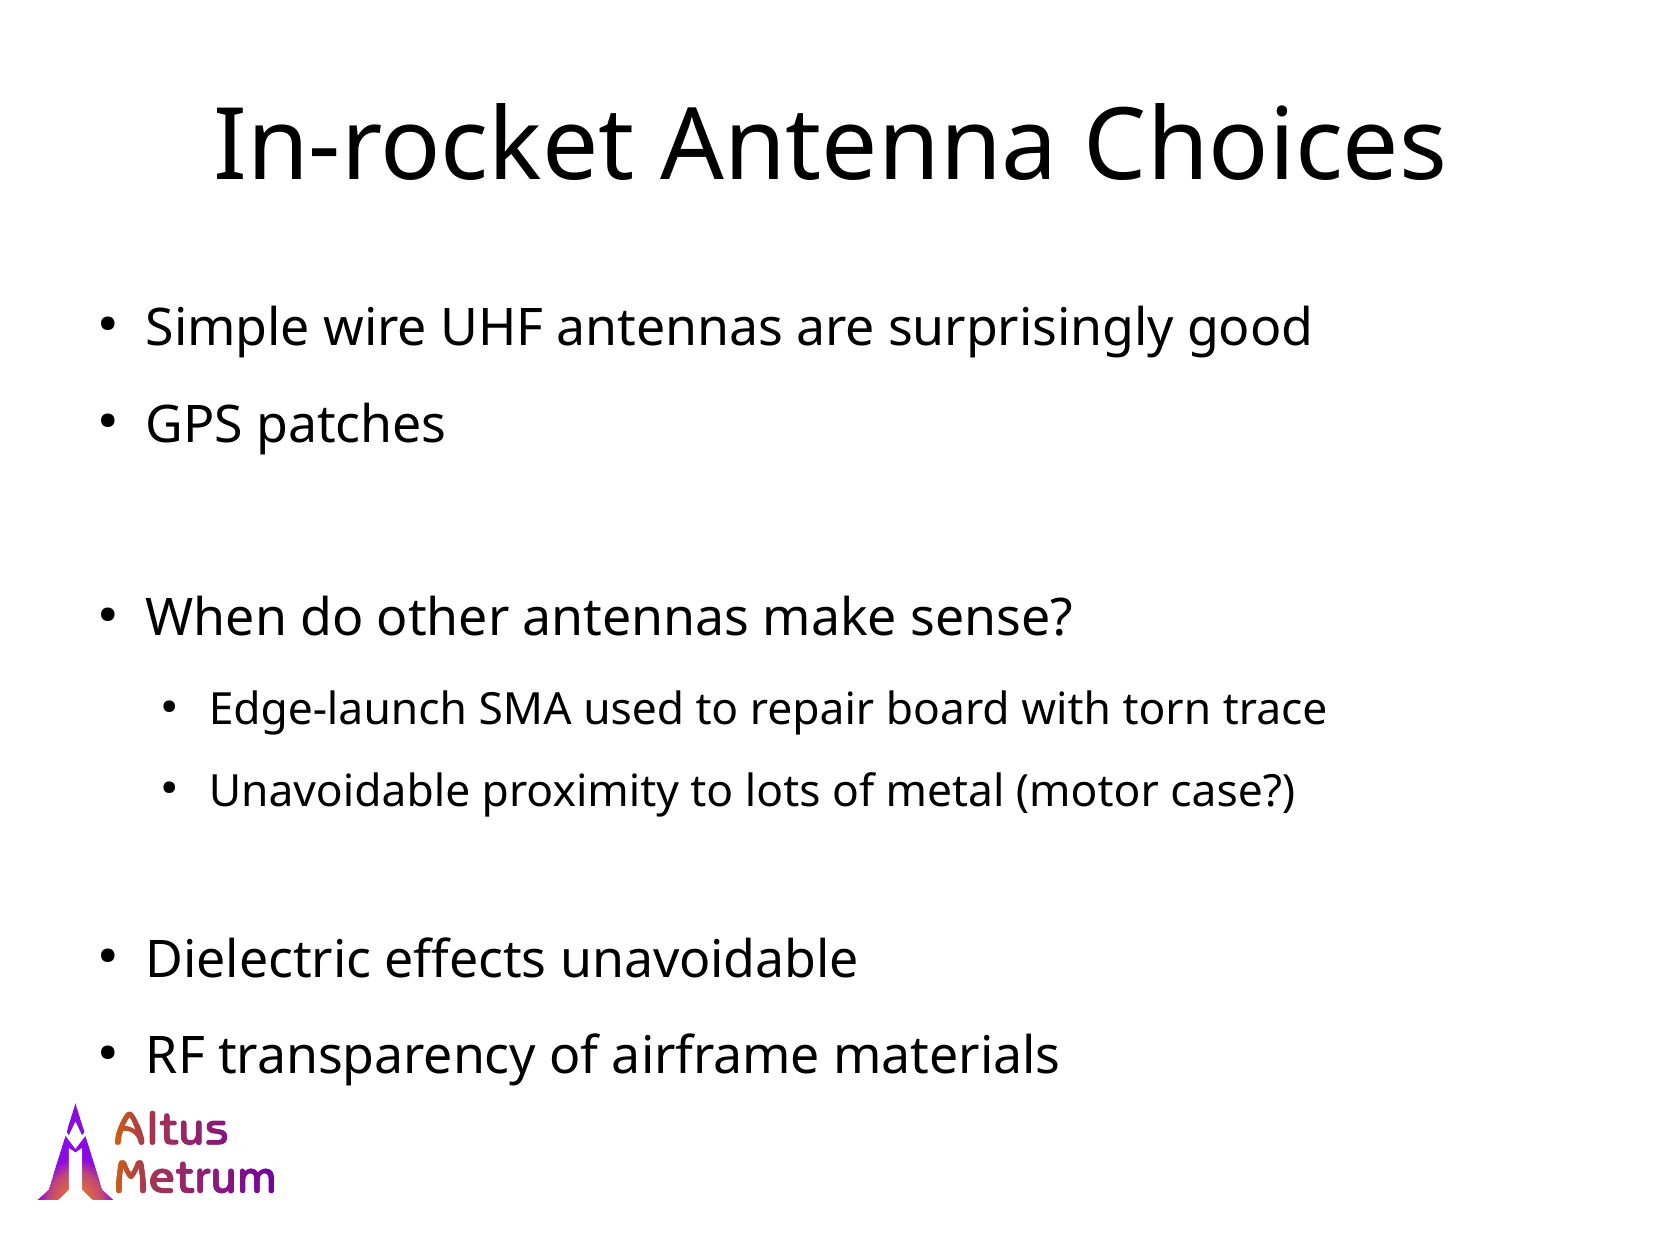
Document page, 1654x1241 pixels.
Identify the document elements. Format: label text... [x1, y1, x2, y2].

list Simple wire UHF antennas are surprisingly good GPS patches When do other antennas make sense? Edge-launch SMA used to repair board with torn trace Unavoidable proximity to lots of metal (motor case?) Dielectric effects unavoidable RF transparency of airframe materials [82, 290, 1571, 1094]
title In-rocket Antenna Choices [86, 55, 1576, 226]
picture [37, 1103, 274, 1200]
